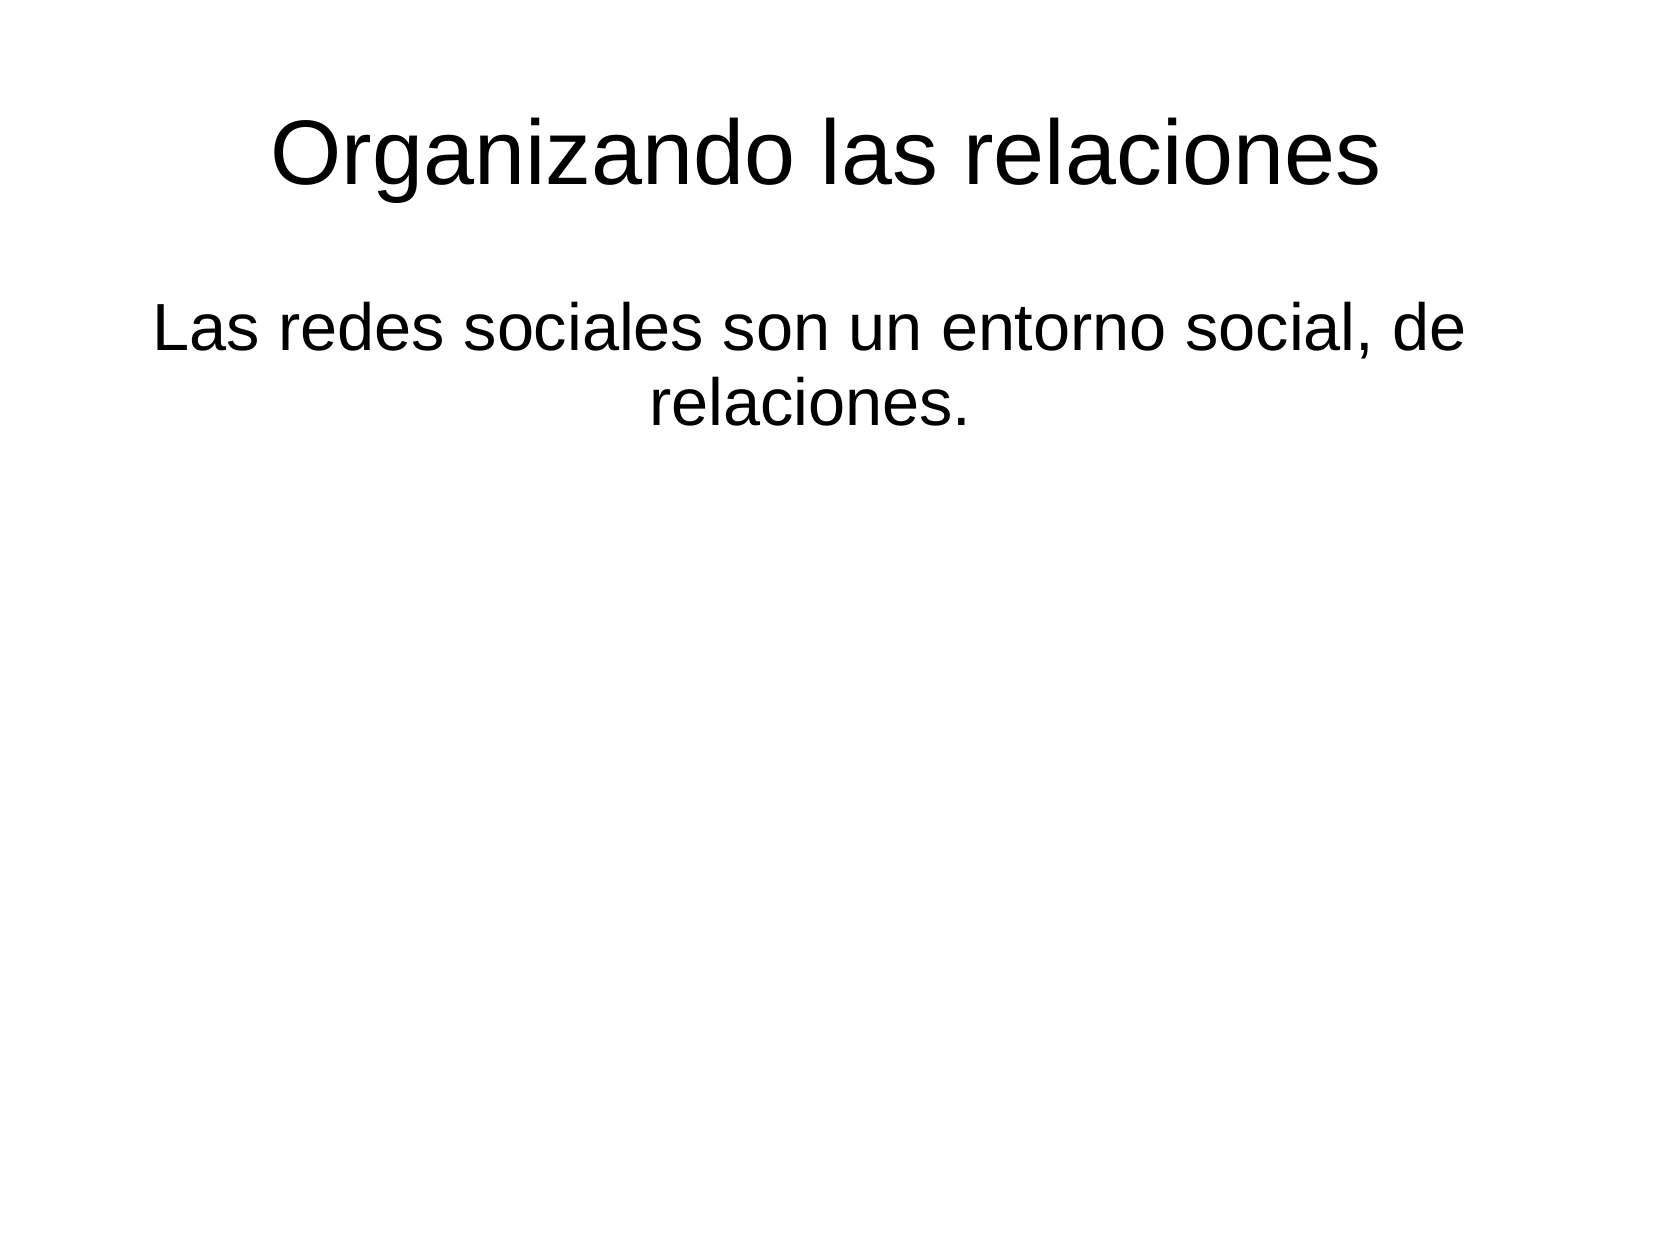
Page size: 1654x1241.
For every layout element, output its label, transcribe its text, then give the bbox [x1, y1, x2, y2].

list Las redes sociales son un entorno social, de relaciones. [82, 290, 1538, 1010]
title Organizando las relaciones [82, 49, 1571, 257]
